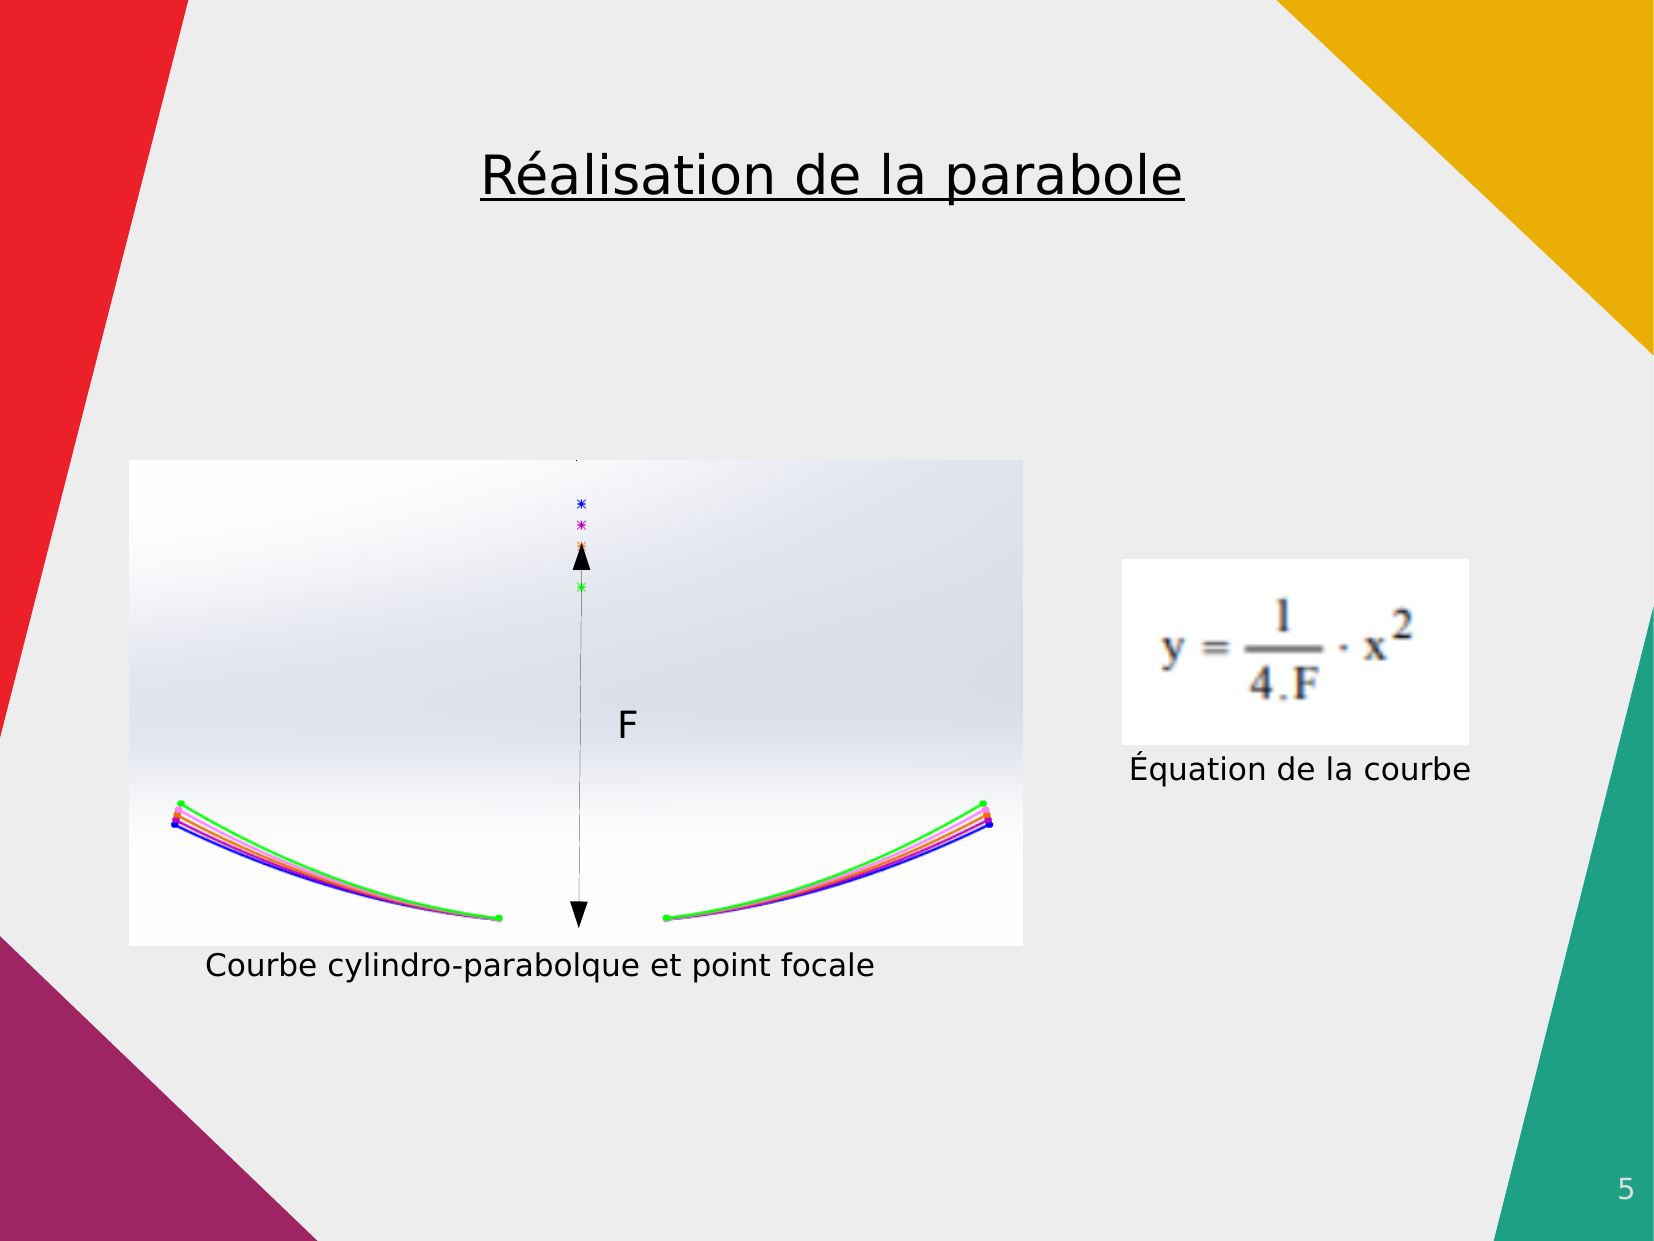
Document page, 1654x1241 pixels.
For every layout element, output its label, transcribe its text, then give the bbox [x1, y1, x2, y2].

text_box Courbe cylindro-parabolque et point focale [177, 940, 910, 1028]
picture [129, 460, 1023, 946]
text_box Réalisation de la parabole [236, 137, 1441, 216]
text_box F [602, 696, 674, 756]
picture [1122, 559, 1469, 744]
text_box Équation de la courbe [1062, 744, 1548, 796]
